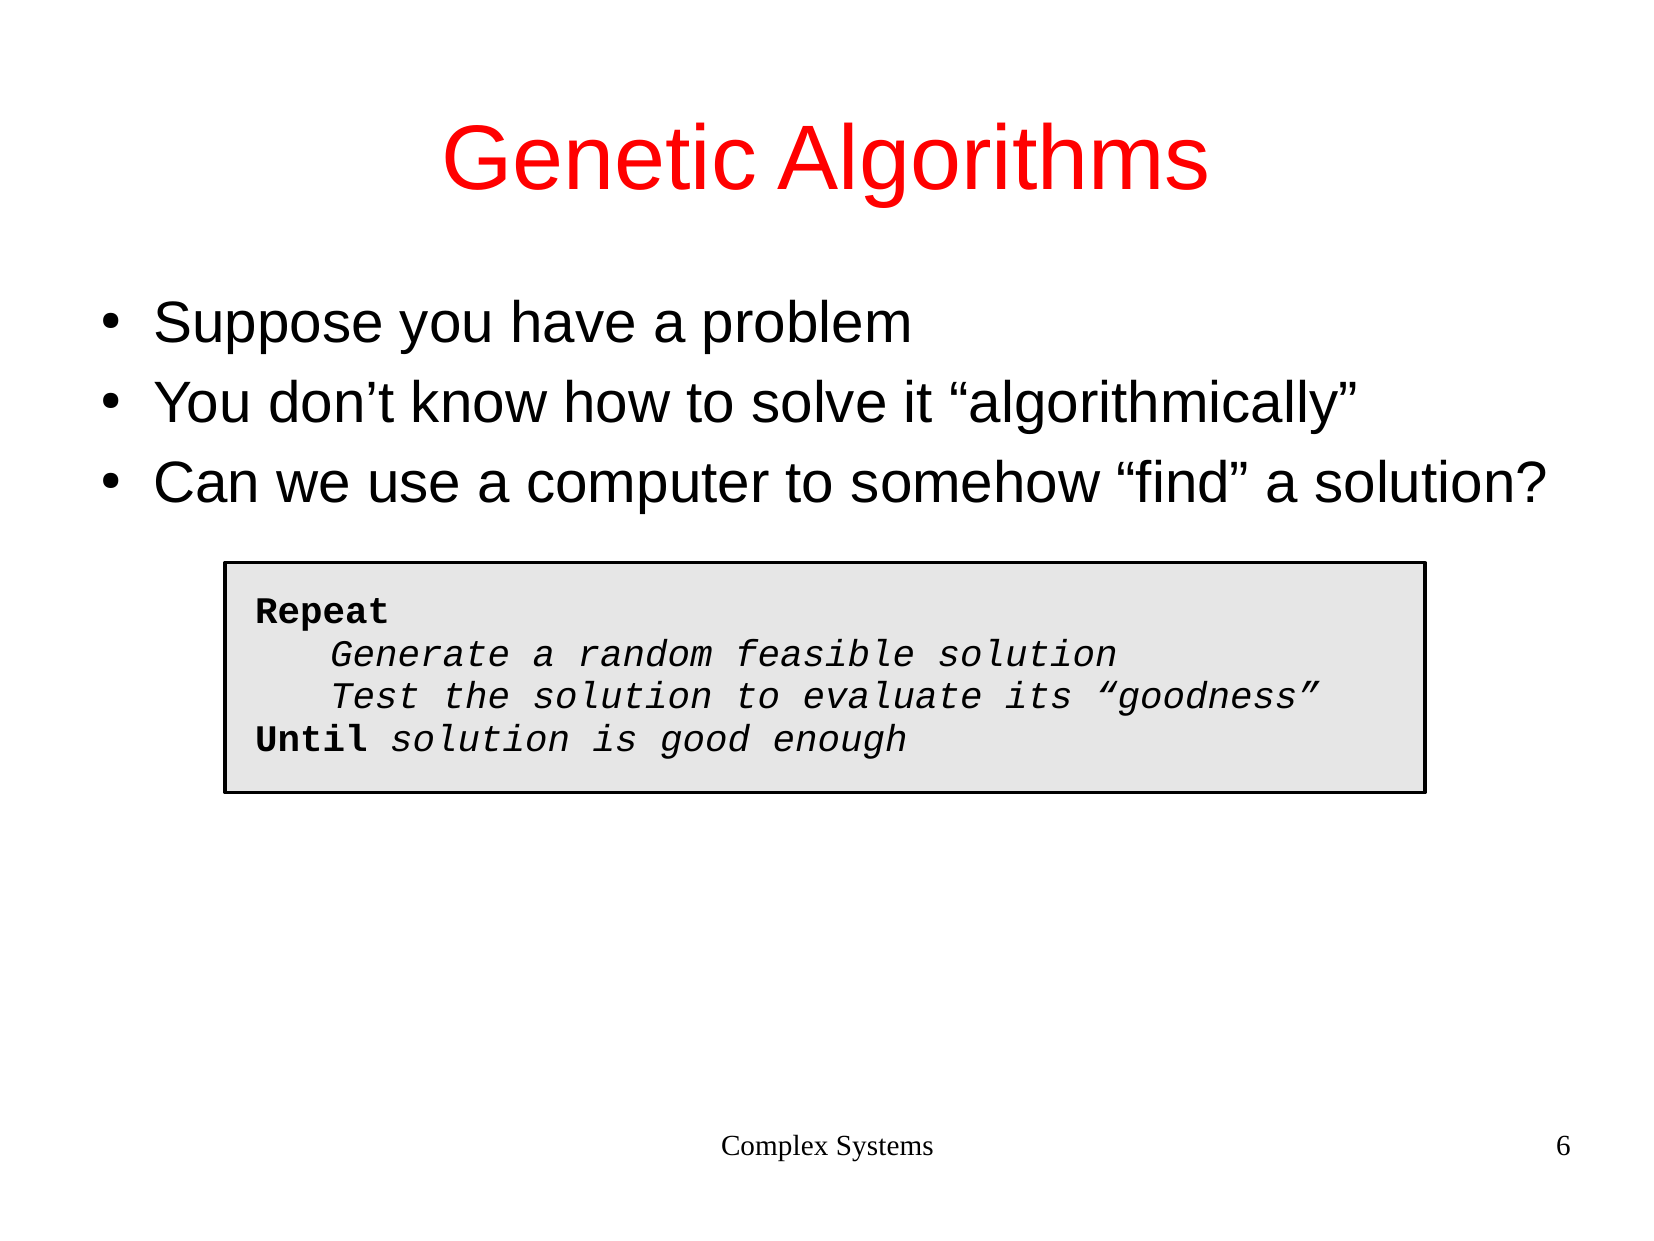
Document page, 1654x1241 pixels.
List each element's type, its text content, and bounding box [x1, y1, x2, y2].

text_box Repeat Generate a random feasible solution Test the solution to evaluate its “goodness” Until solution is good enough [225, 562, 1426, 793]
list Suppose you have a problem You don’t know how to solve it “algorithmically” Can we use a computer to somehow “find” a solution? [82, 290, 1571, 1109]
title Genetic Algorithms [82, 49, 1571, 257]
